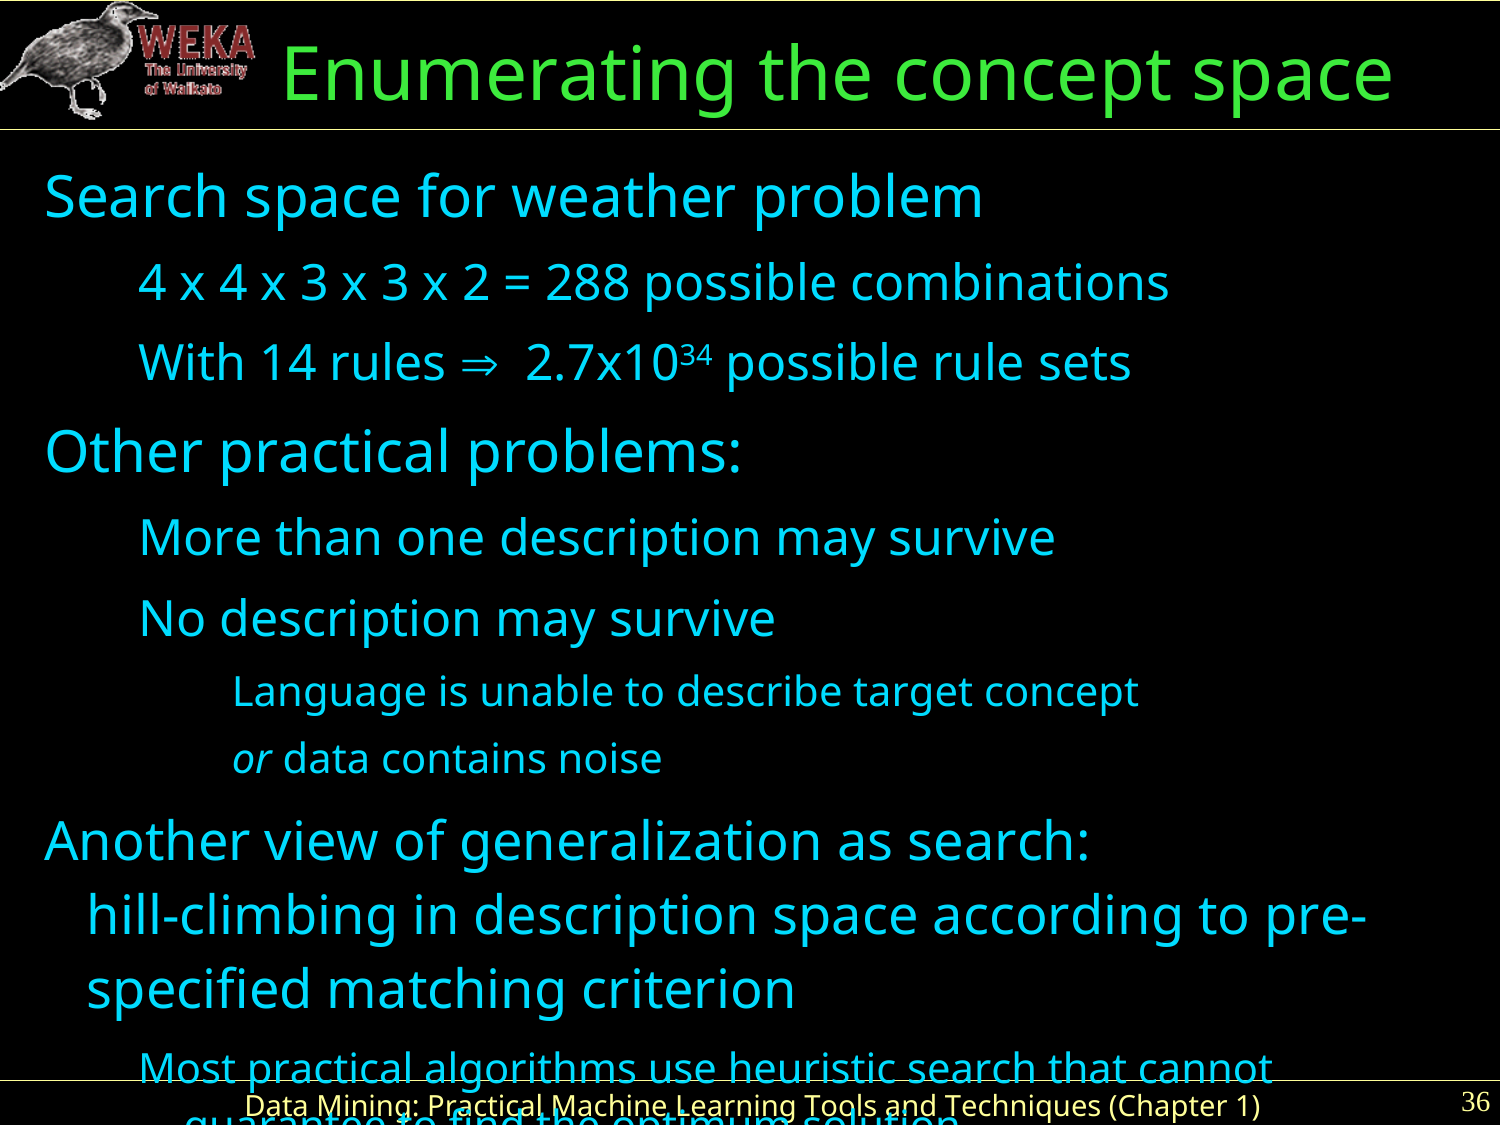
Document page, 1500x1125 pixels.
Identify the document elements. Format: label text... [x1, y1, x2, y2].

picture [0, 1, 265, 129]
list Search space for weather problem 4 x 4 x 3 x 3 x 2 = 288 possible combinations With 14 rules  2.7x1034 possible rule sets Other practical problems: More than one description may survive No description may survive Language is unable to describe target concept or data contains noise Another view of generalization as search: hill-climbing in description space according to pre-specified matching criterion Most practical algorithms use heuristic search that cannot guarantee to find the optimum solution [29, 147, 1418, 1078]
title Enumerating the concept space [265, 0, 1500, 173]
